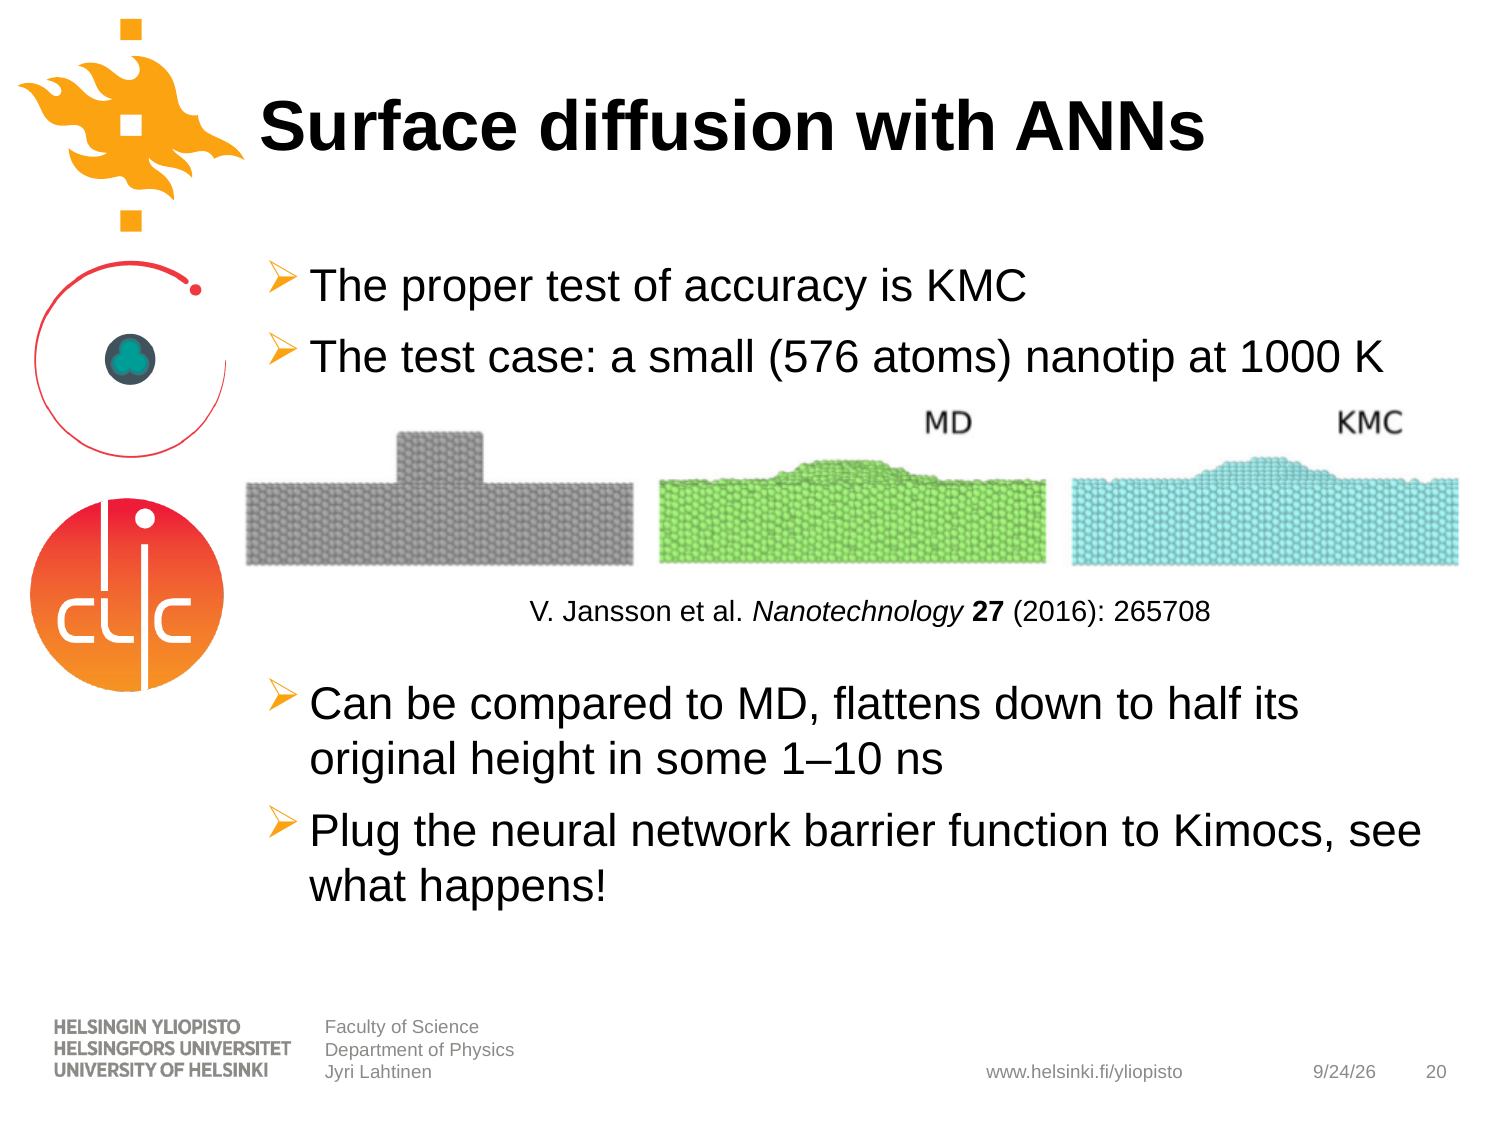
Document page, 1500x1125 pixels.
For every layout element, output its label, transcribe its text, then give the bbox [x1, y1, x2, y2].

picture [0, 255, 1483, 740]
list The proper test of accuracy is KMC The test case: a small (576 atoms) nanotip at 1000 K Can be compared to MD, flattens down to half its original height in some 1–10 ns Plug the neural network barrier function to Kimocs, see what happens! [265, 591, 1447, 988]
text_box V. Jansson et al. Nanotechnology 27 (2016): 265708 [514, 588, 1235, 636]
slide_number <number> [1376, 1011, 1447, 1083]
title Surface diffusion with ANNs [259, 30, 1447, 214]
footer Faculty of Science Department of Physics Jyri Lahtinen [324, 1011, 750, 1083]
picture [53, 1017, 292, 1079]
list The proper test of accuracy is KMC The test case: a small (576 atoms) nanotip at 1000 K Can be compared to MD, flattens down to half its original height in some 1–10 ns Plug the neural network barrier function to Kimocs, see what happens! [265, 255, 1447, 407]
slide_number 5/24/18 [1230, 1011, 1376, 1083]
